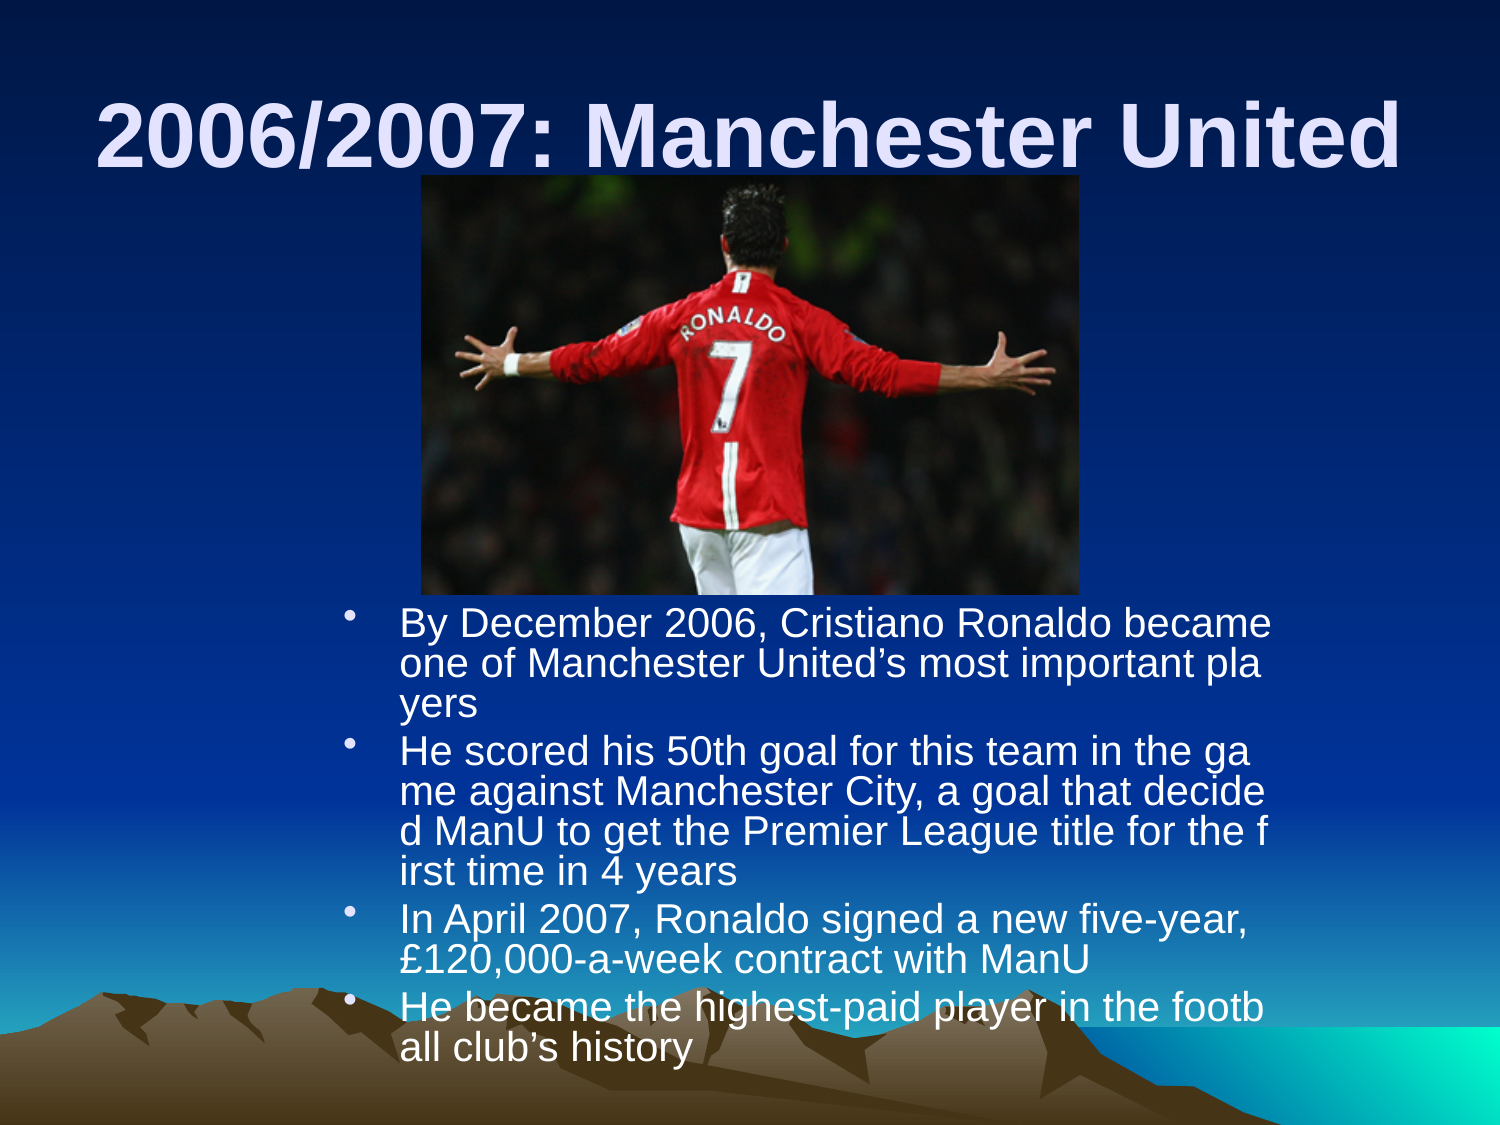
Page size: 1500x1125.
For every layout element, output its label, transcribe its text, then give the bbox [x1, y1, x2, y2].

list By December 2006, Cristiano Ronaldo became one of Manchester United’s most important players He scored his 50th goal for this team in the game against Manchester City, a goal that decided ManU to get the Premier League title for the first time in 4 years In April 2007, Ronaldo signed a new five-year, £120,000-a-week contract with ManU He became the highest-paid player in the football club’s history [328, 597, 1289, 1079]
title 2006/2007: Manchester United [75, 37, 1425, 225]
picture [421, 175, 1079, 595]
